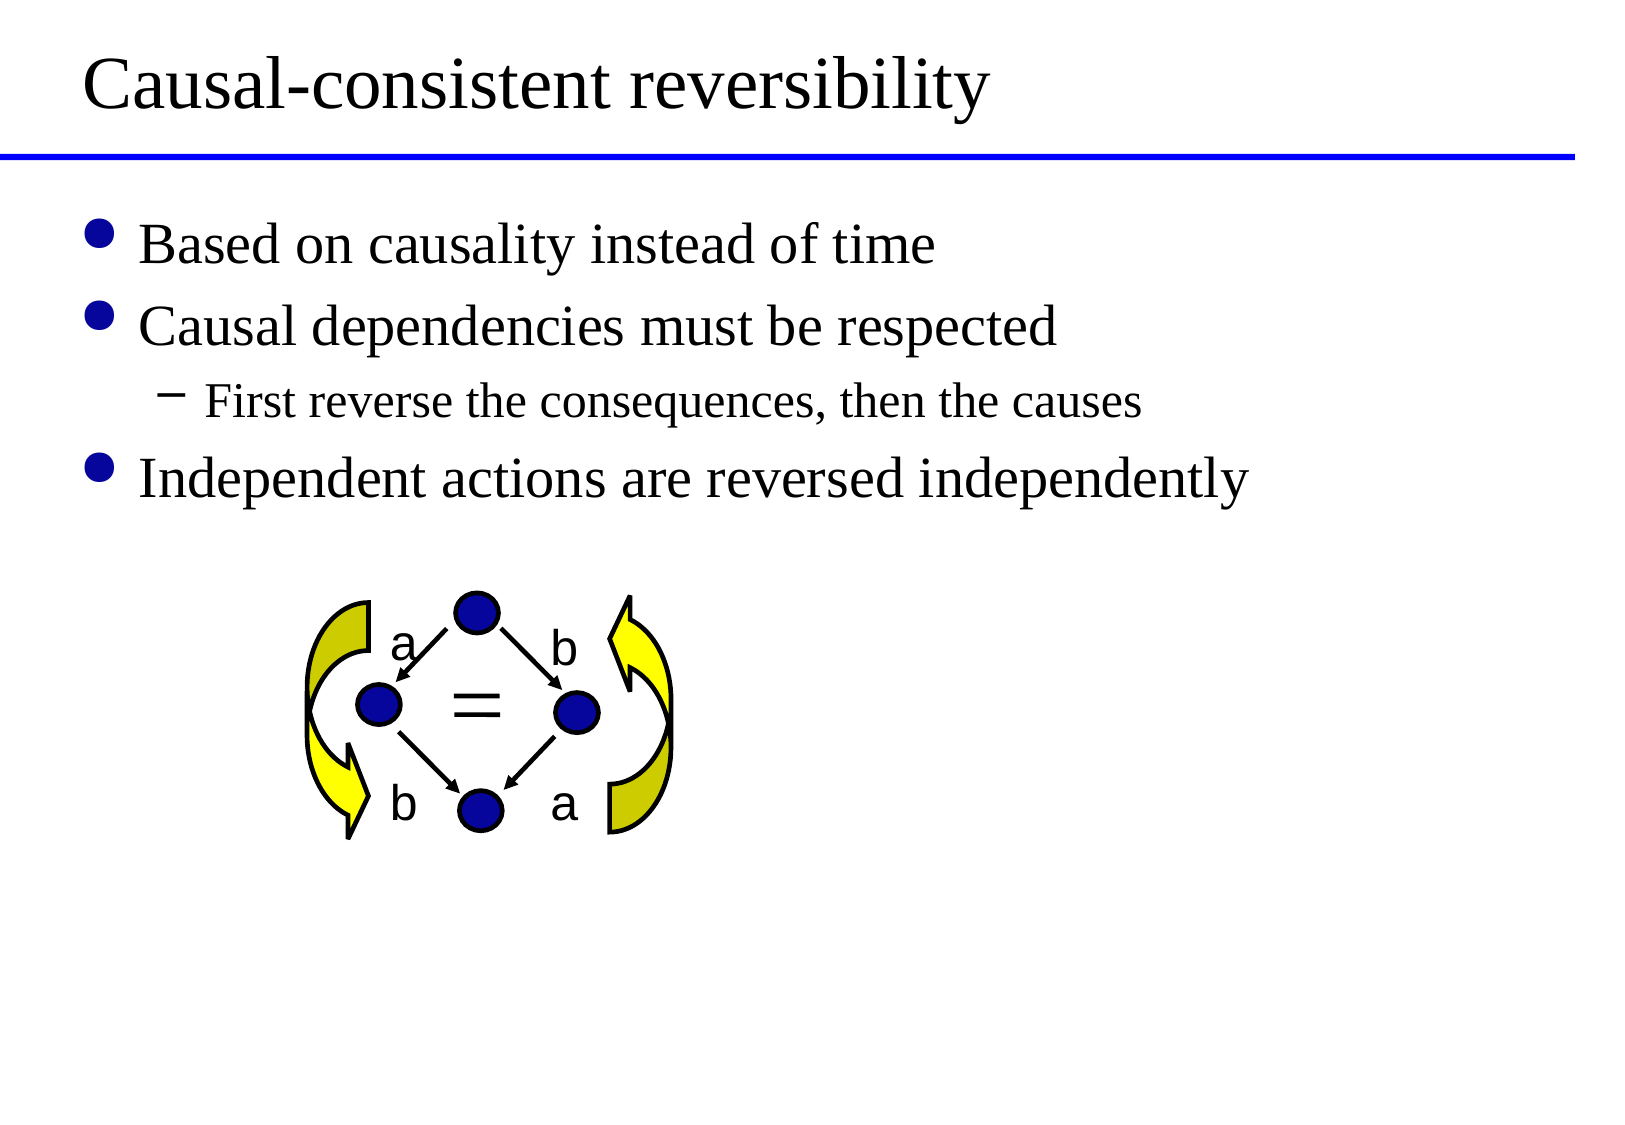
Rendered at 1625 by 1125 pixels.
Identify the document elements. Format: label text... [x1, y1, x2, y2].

title Causal-consistent reversibility [67, 27, 1544, 131]
text_box [555, 692, 599, 733]
text_box a [318, 590, 489, 678]
text_box [357, 684, 401, 725]
text_box b [479, 596, 650, 684]
list Based on causality instead of time Causal dependencies must be respected First reverse the consequences, then the causes Independent actions are reversed independently [67, 198, 1478, 1061]
text_box [307, 638, 329, 784]
text_box [650, 635, 672, 812]
text_box a [479, 750, 650, 838]
text_box [347, 743, 352, 751]
text_box b [318, 751, 489, 838]
